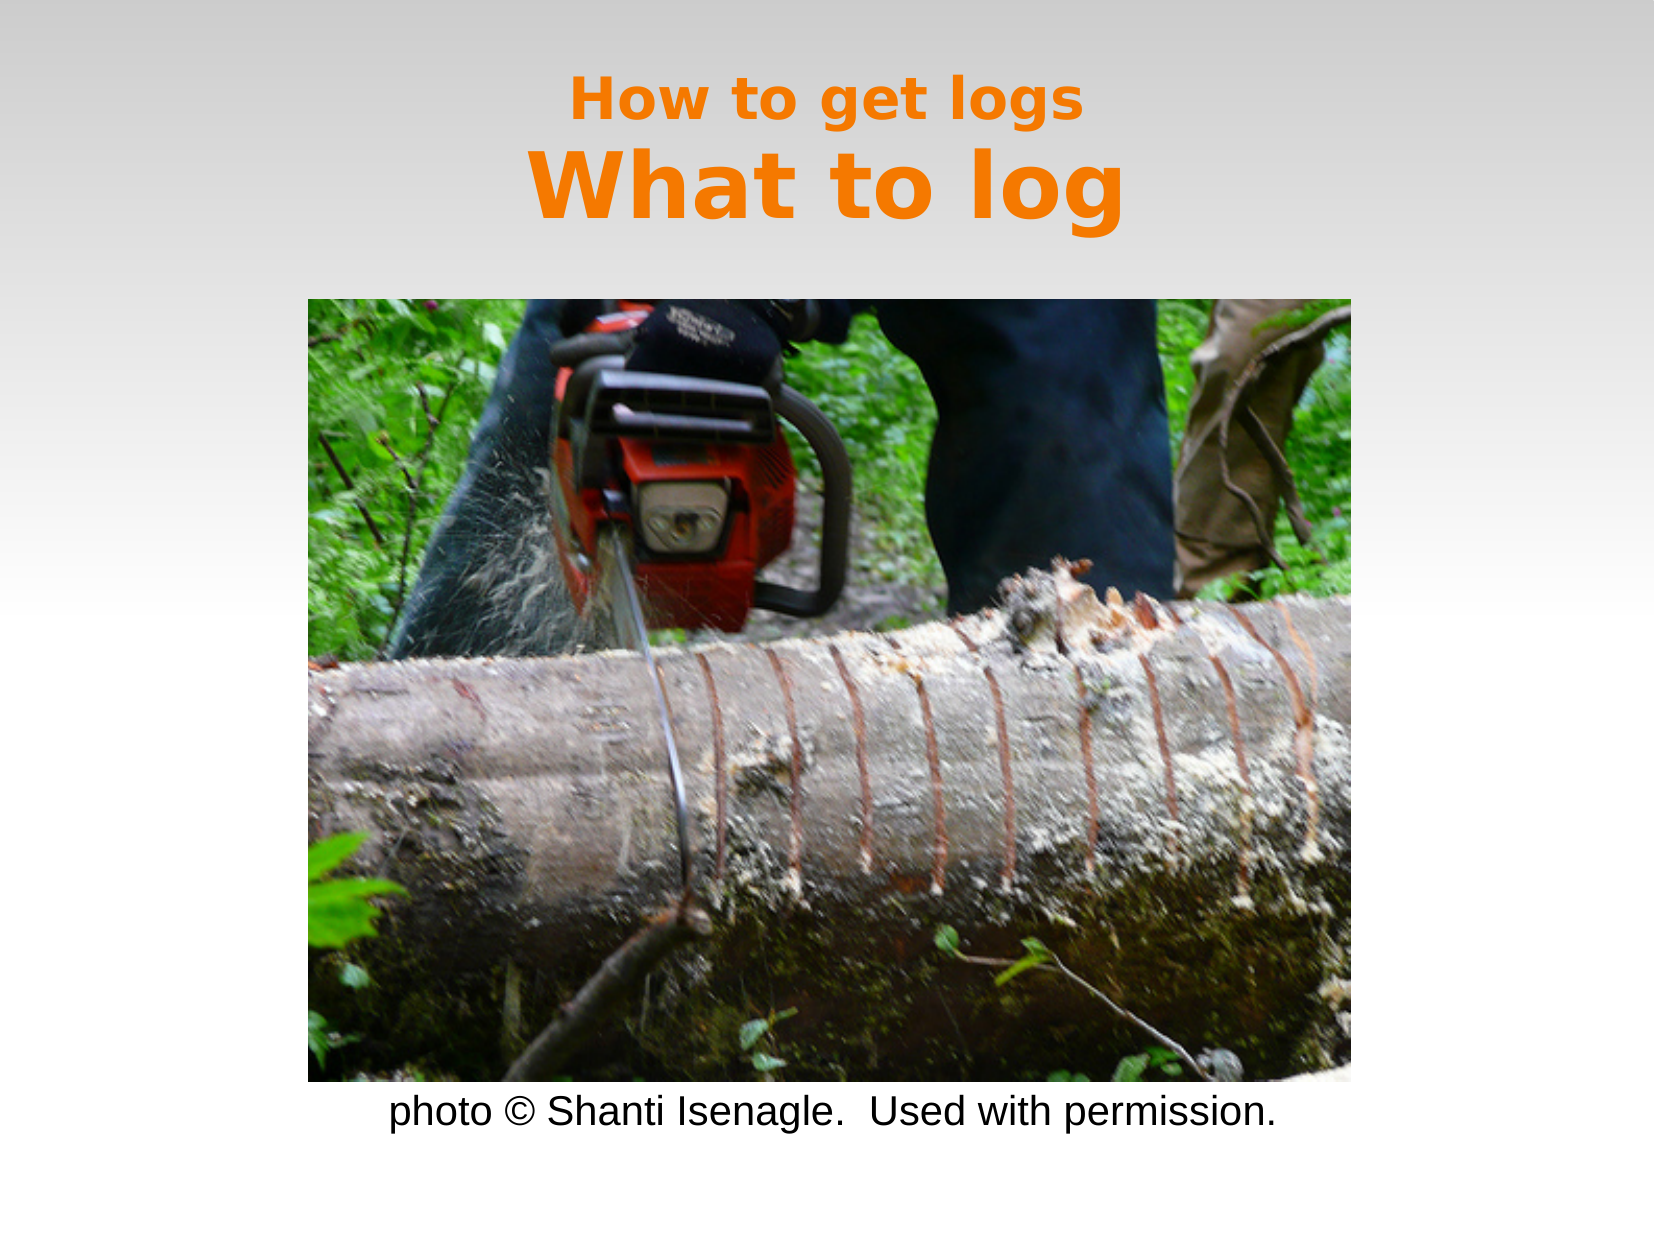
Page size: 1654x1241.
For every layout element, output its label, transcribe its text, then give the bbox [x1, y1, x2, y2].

title How to get logs What to log [82, 49, 1571, 257]
picture [308, 299, 1351, 1082]
list photo © Shanti Isenagle. Used with permission. [300, 1087, 1571, 1135]
